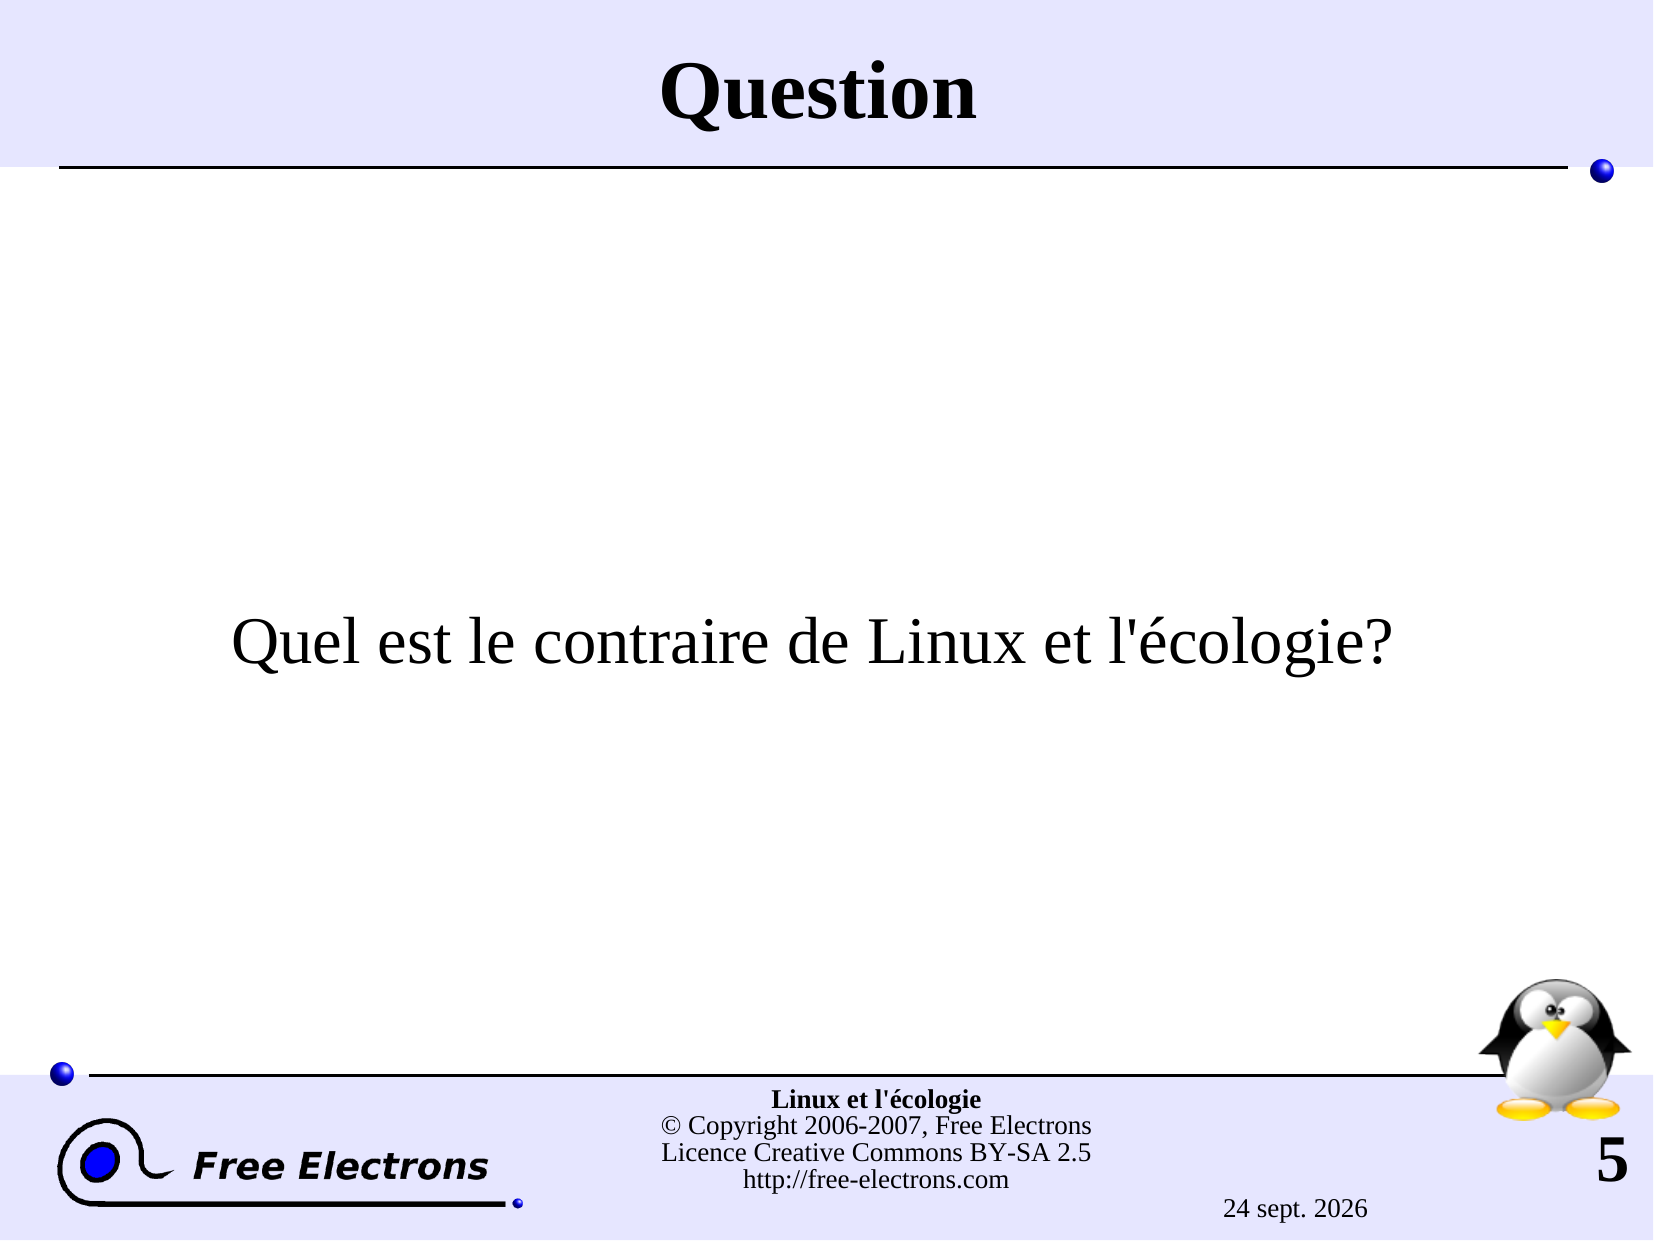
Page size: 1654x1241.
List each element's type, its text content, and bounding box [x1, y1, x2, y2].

picture [1476, 979, 1634, 1121]
picture [50, 1107, 527, 1216]
subtitle Quel est le contraire de Linux et l'écologie? [54, 216, 1574, 1066]
title Question [33, 29, 1604, 153]
